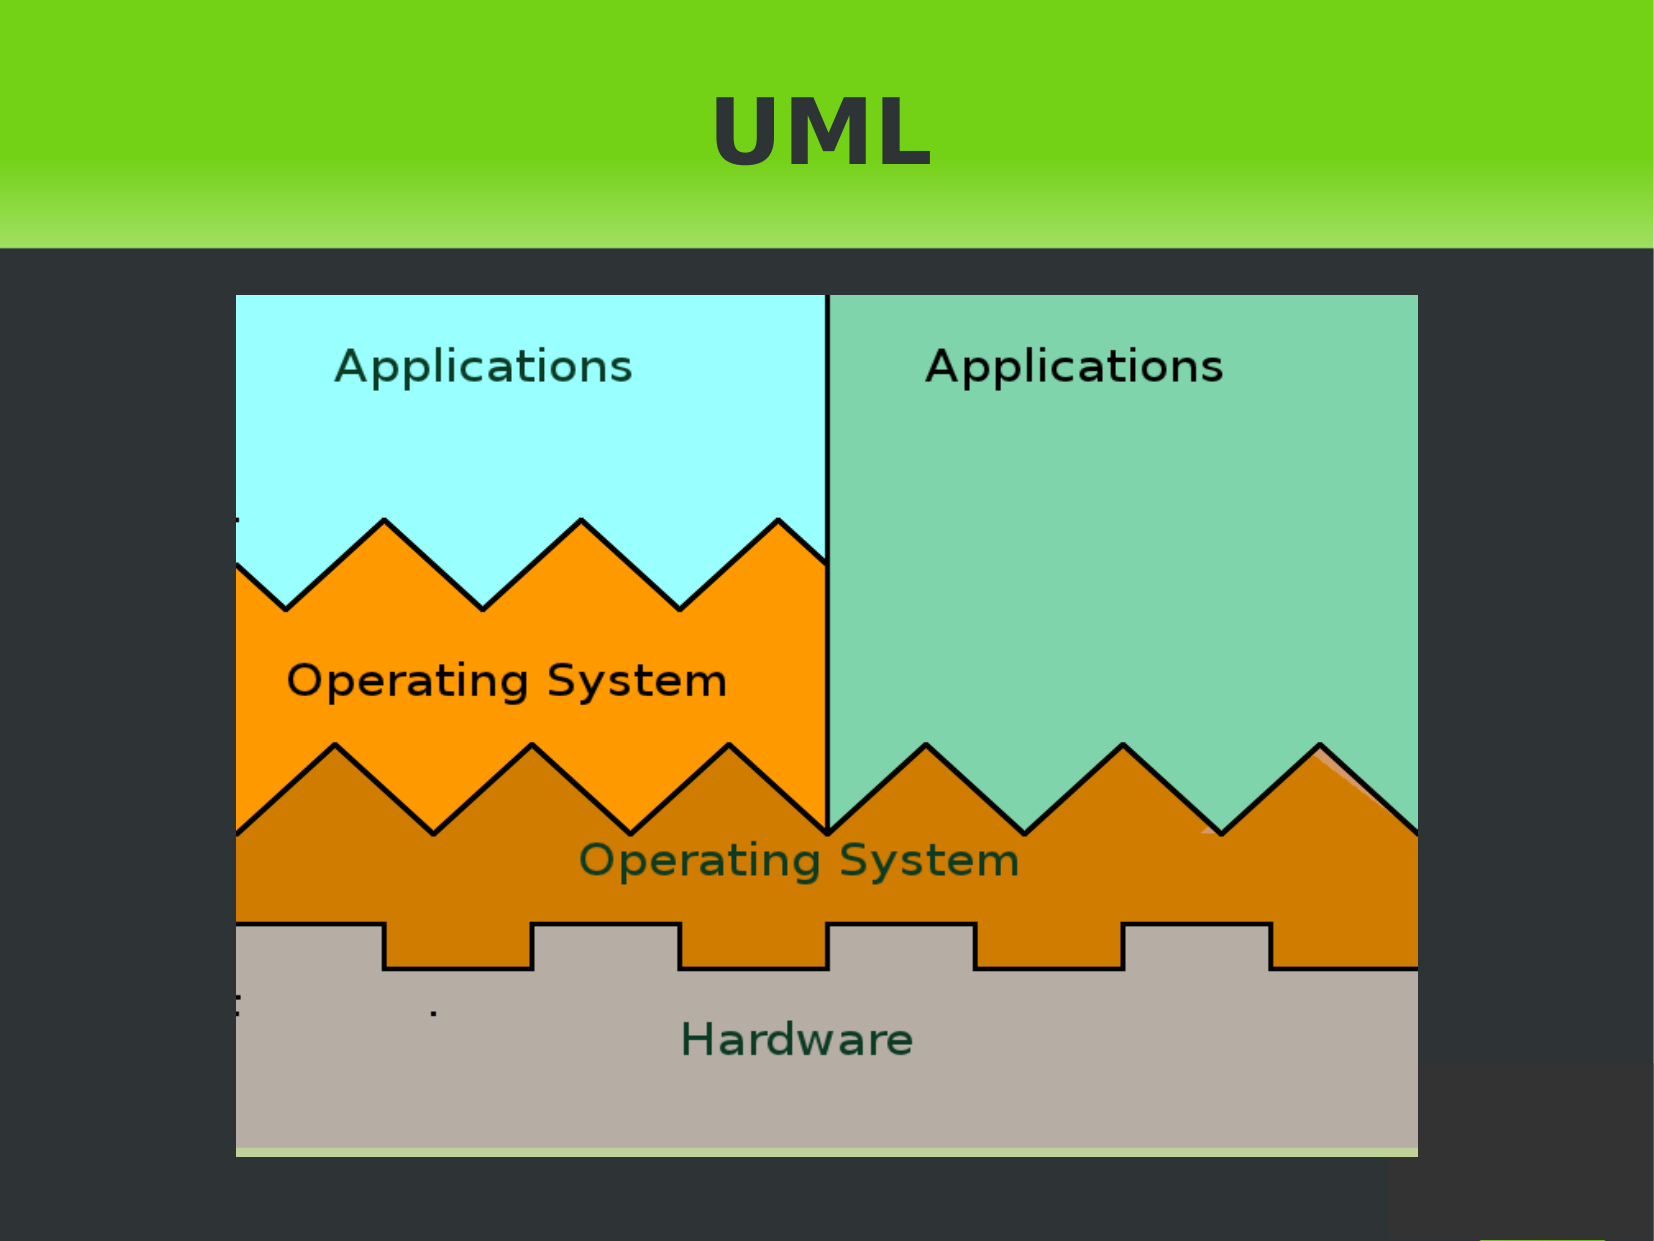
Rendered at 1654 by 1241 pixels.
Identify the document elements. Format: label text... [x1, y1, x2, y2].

title UML [76, 29, 1565, 237]
picture [0, 0, 1654, 1241]
